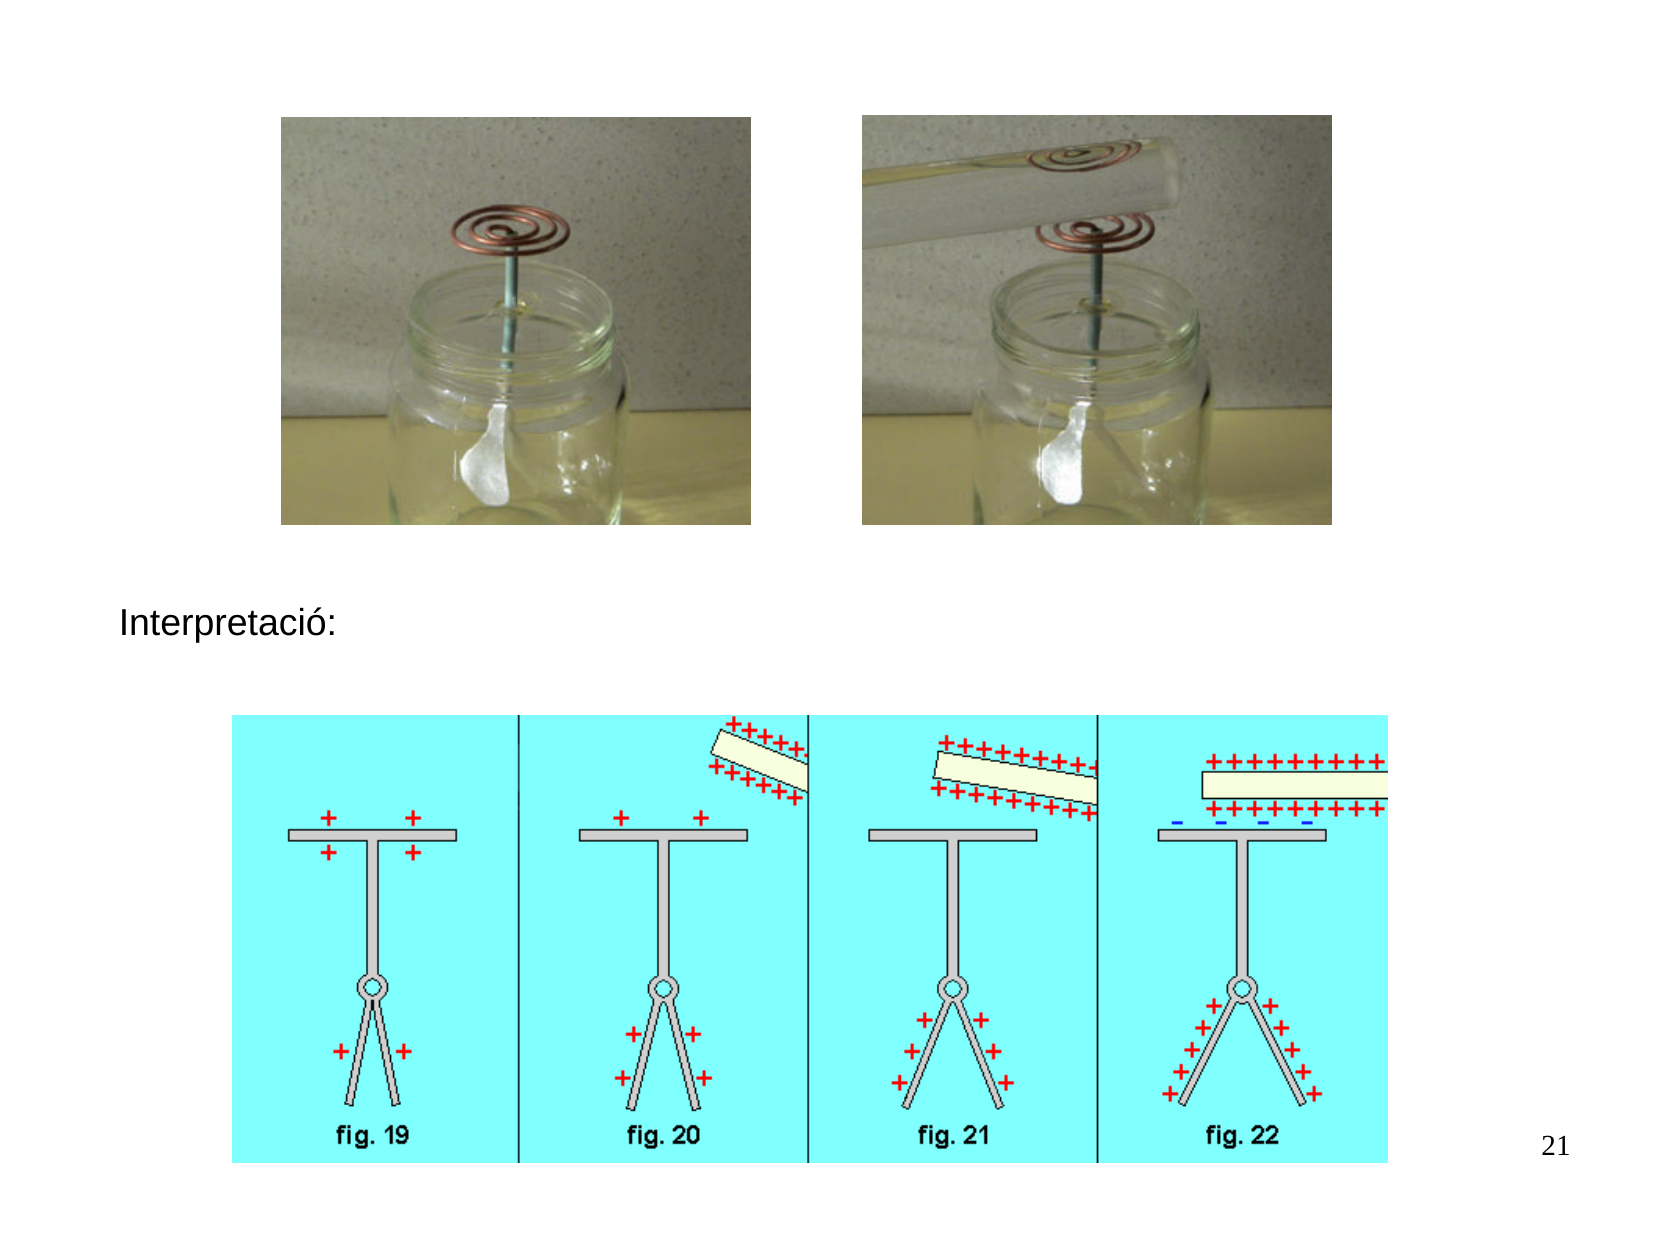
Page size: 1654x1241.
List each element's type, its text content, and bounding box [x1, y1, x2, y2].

picture [862, 115, 1332, 526]
text_box Interpretació: [104, 593, 1492, 651]
picture [281, 117, 751, 526]
picture [232, 715, 1388, 1163]
